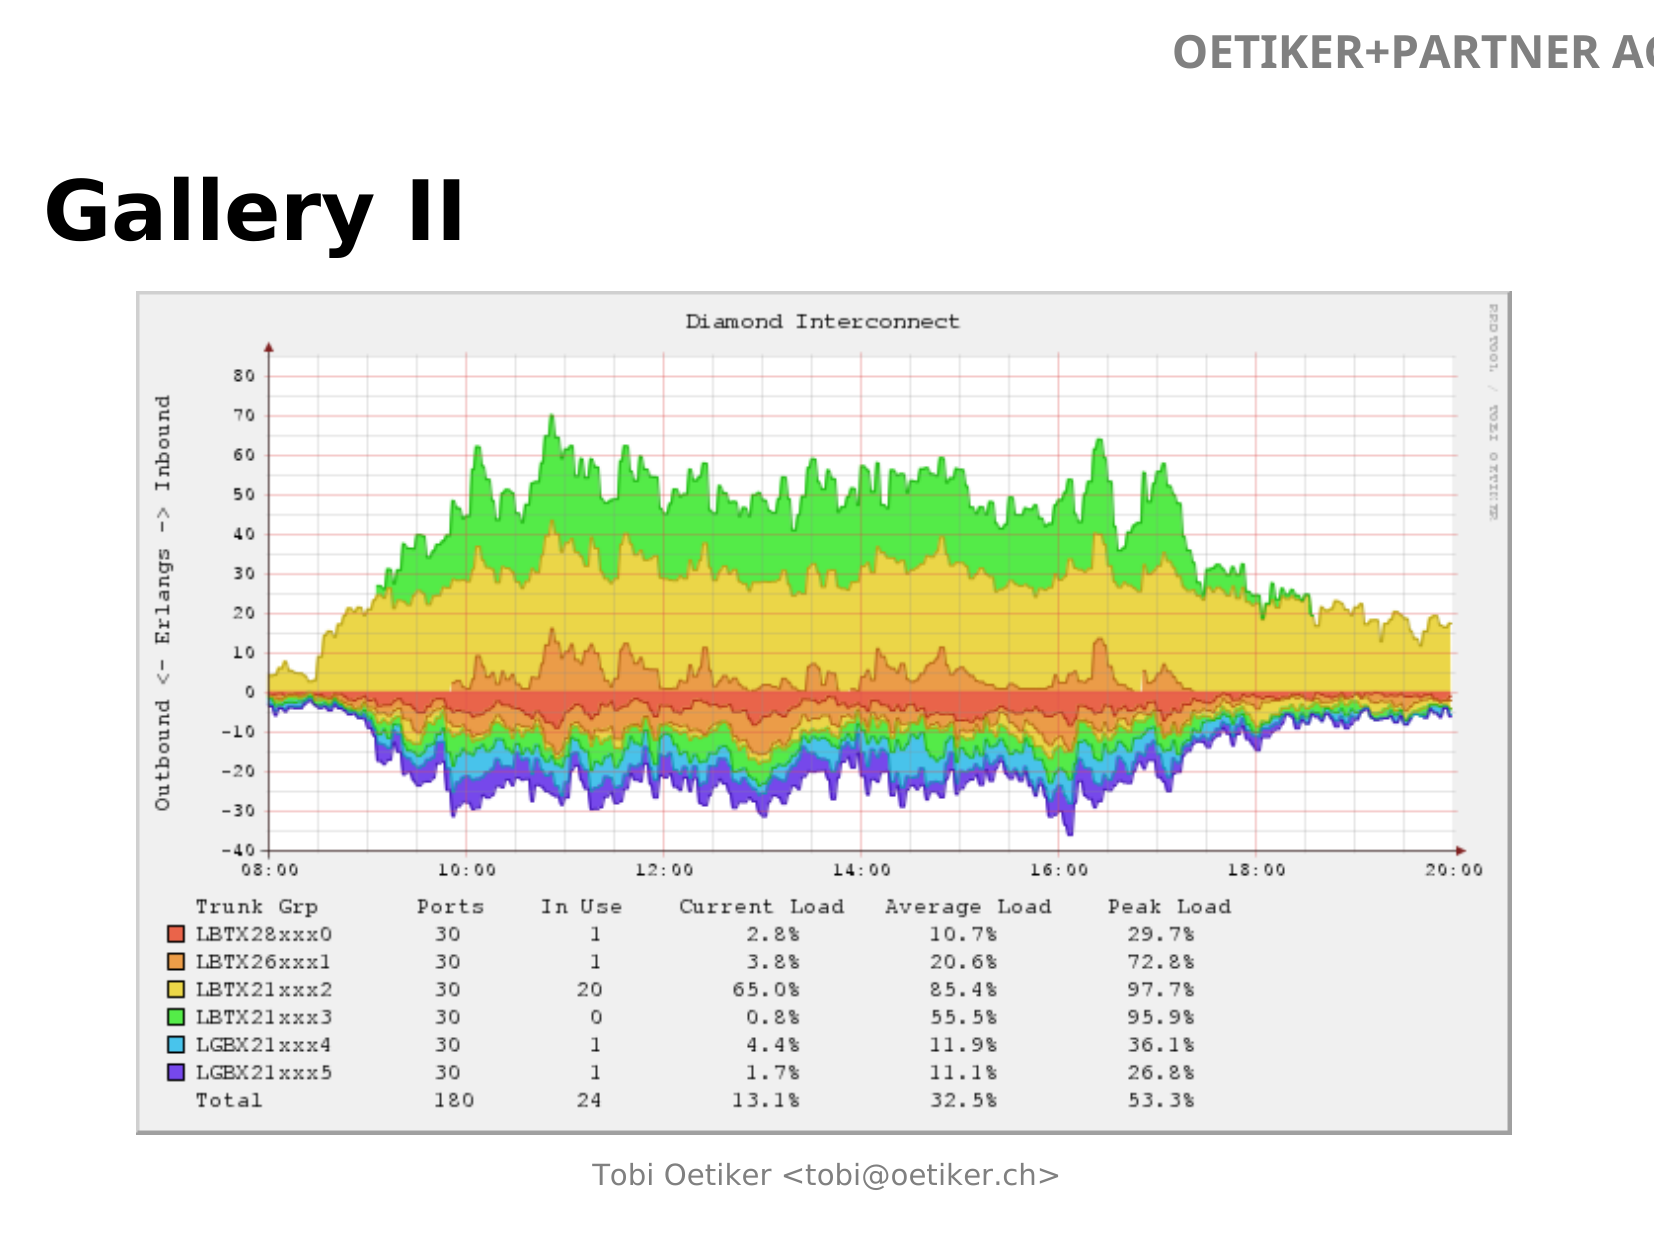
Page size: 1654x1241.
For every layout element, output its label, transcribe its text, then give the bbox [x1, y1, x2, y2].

title Gallery II [43, 144, 1581, 280]
picture [136, 291, 1512, 1135]
